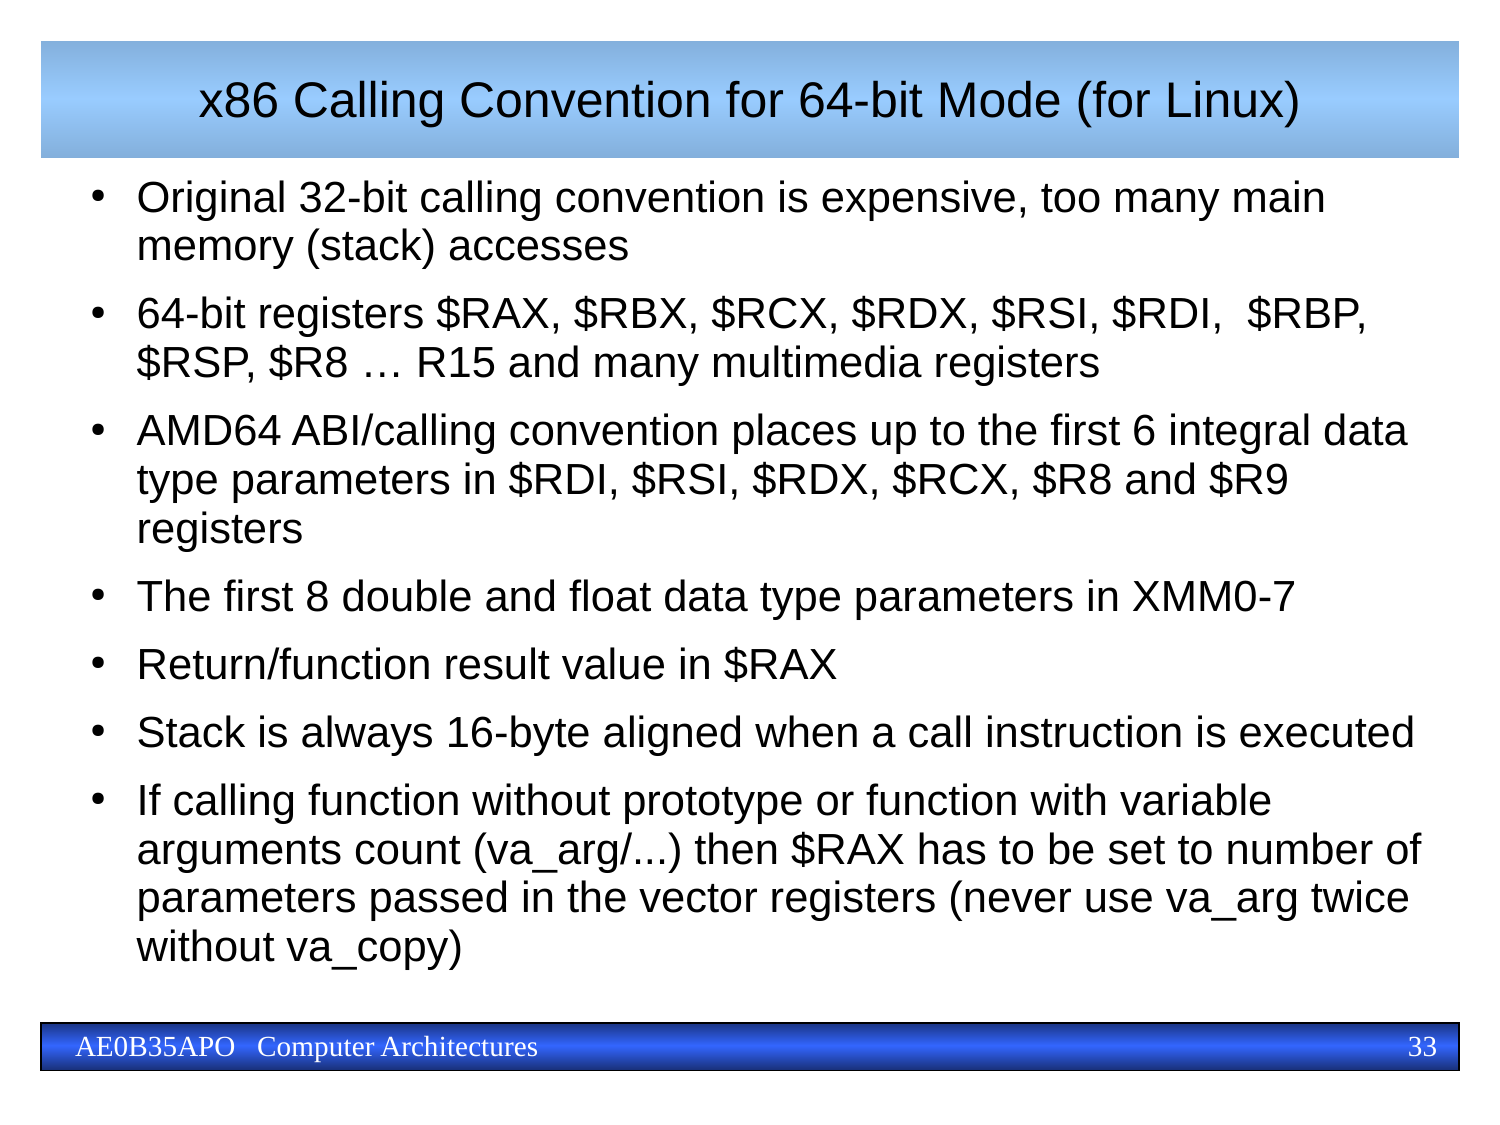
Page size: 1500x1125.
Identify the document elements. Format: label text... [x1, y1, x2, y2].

list Original 32-bit calling convention is expensive, too many main memory (stack) accesses 64-bit registers $RAX, $RBX, $RCX, $RDX, $RSI, $RDI, $RBP, $RSP, $R8 … R15 and many multimedia registers AMD64 ABI/calling convention places up to the first 6 integral data type parameters in $RDI, $RSI, $RDX, $RCX, $R8 and $R9 registers The first 8 double and float data type parameters in XMM0-7 Return/function result value in $RAX Stack is always 16-byte aligned when a call instruction is executed If calling function without prototype or function with variable arguments count (va_arg/...) then $RAX has to be set to number of parameters passed in the vector registers (never use va_arg twice without va_copy) [75, 172, 1426, 1013]
title x86 Calling Convention for 64-bit Mode (for Linux) [41, 41, 1459, 158]
